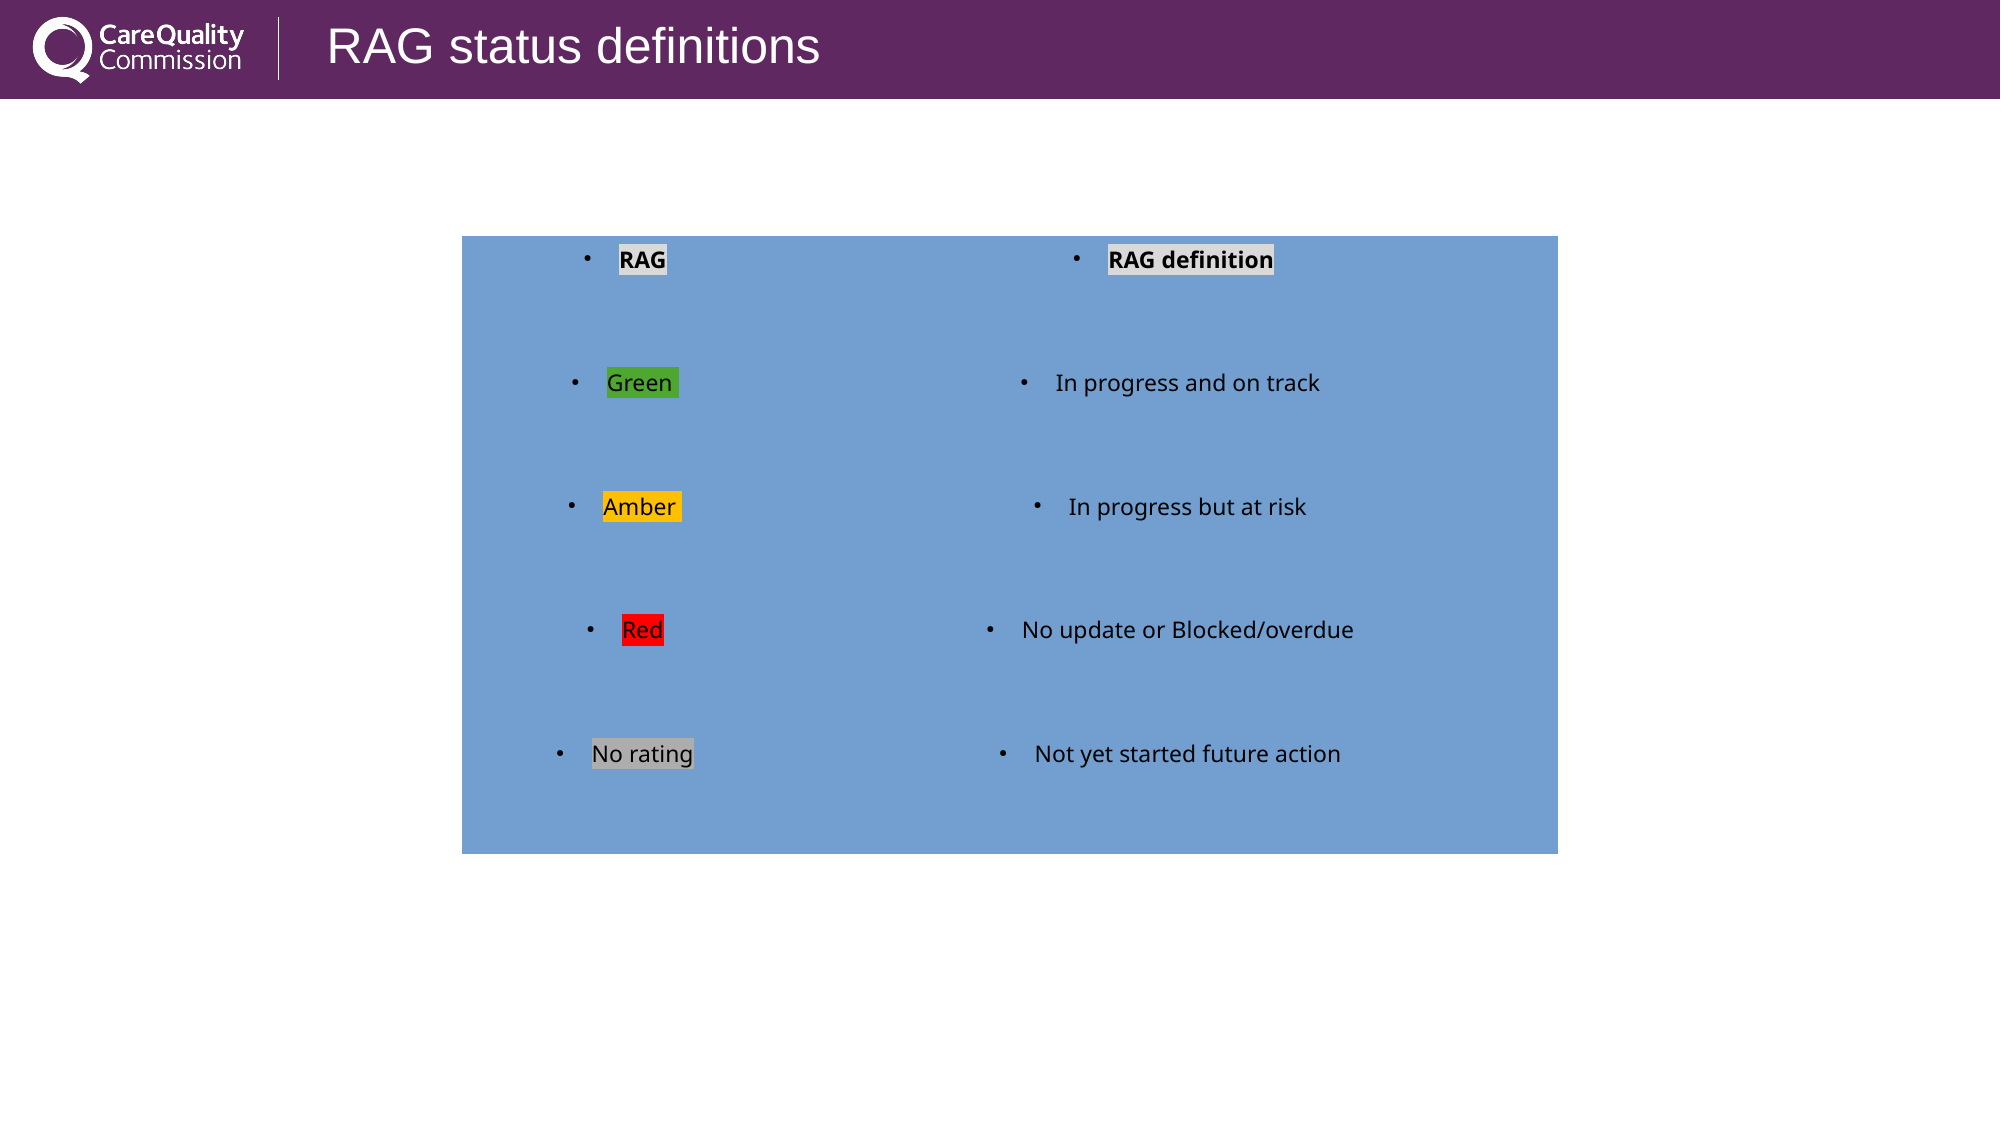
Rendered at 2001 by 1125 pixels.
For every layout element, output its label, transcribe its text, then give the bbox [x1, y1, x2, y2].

text_box [0, 0, 2000, 99]
table_cell In progress and on track [788, 360, 1558, 483]
table_cell No update or Blocked/overdue [788, 607, 1558, 731]
table_cell Not yet started future action [788, 731, 1558, 854]
table_header RAG definition [788, 236, 1558, 360]
table_cell In progress but at risk [788, 483, 1558, 607]
table_cell Amber [462, 483, 788, 607]
table_cell No rating [462, 731, 788, 854]
table_header RAG [462, 236, 788, 360]
text_box RAG status definitions [311, 5, 1358, 82]
table_cell Green [462, 360, 788, 483]
picture [32, 16, 245, 84]
table_cell Red [462, 607, 788, 731]
